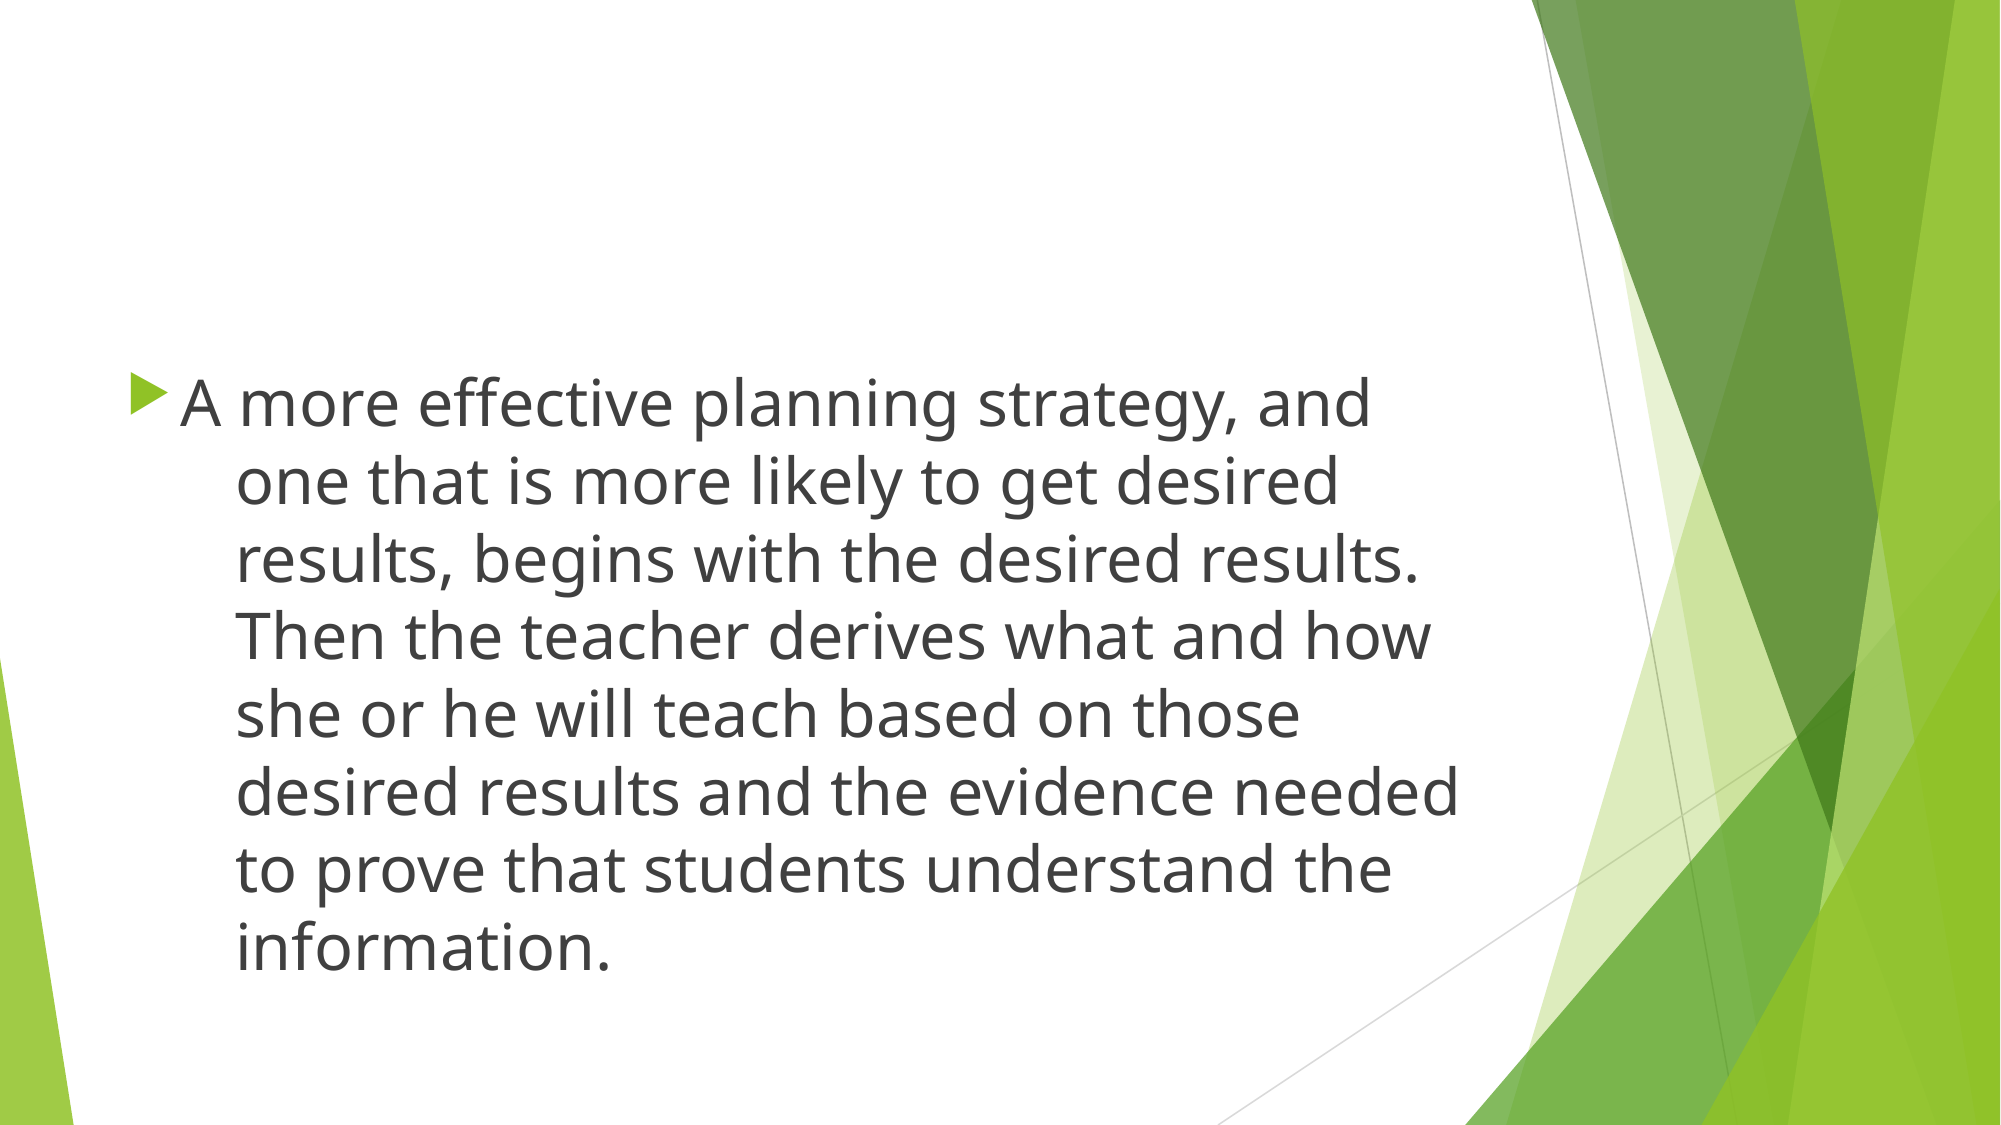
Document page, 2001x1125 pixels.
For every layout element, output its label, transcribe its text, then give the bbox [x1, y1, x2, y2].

list A more effective planning strategy, and one that is more likely to get desired results, begins with the desired results. Then the teacher derives what and how she or he will teach based on those desired results and the evidence needed to prove that students understand the information. [111, 354, 1522, 992]
